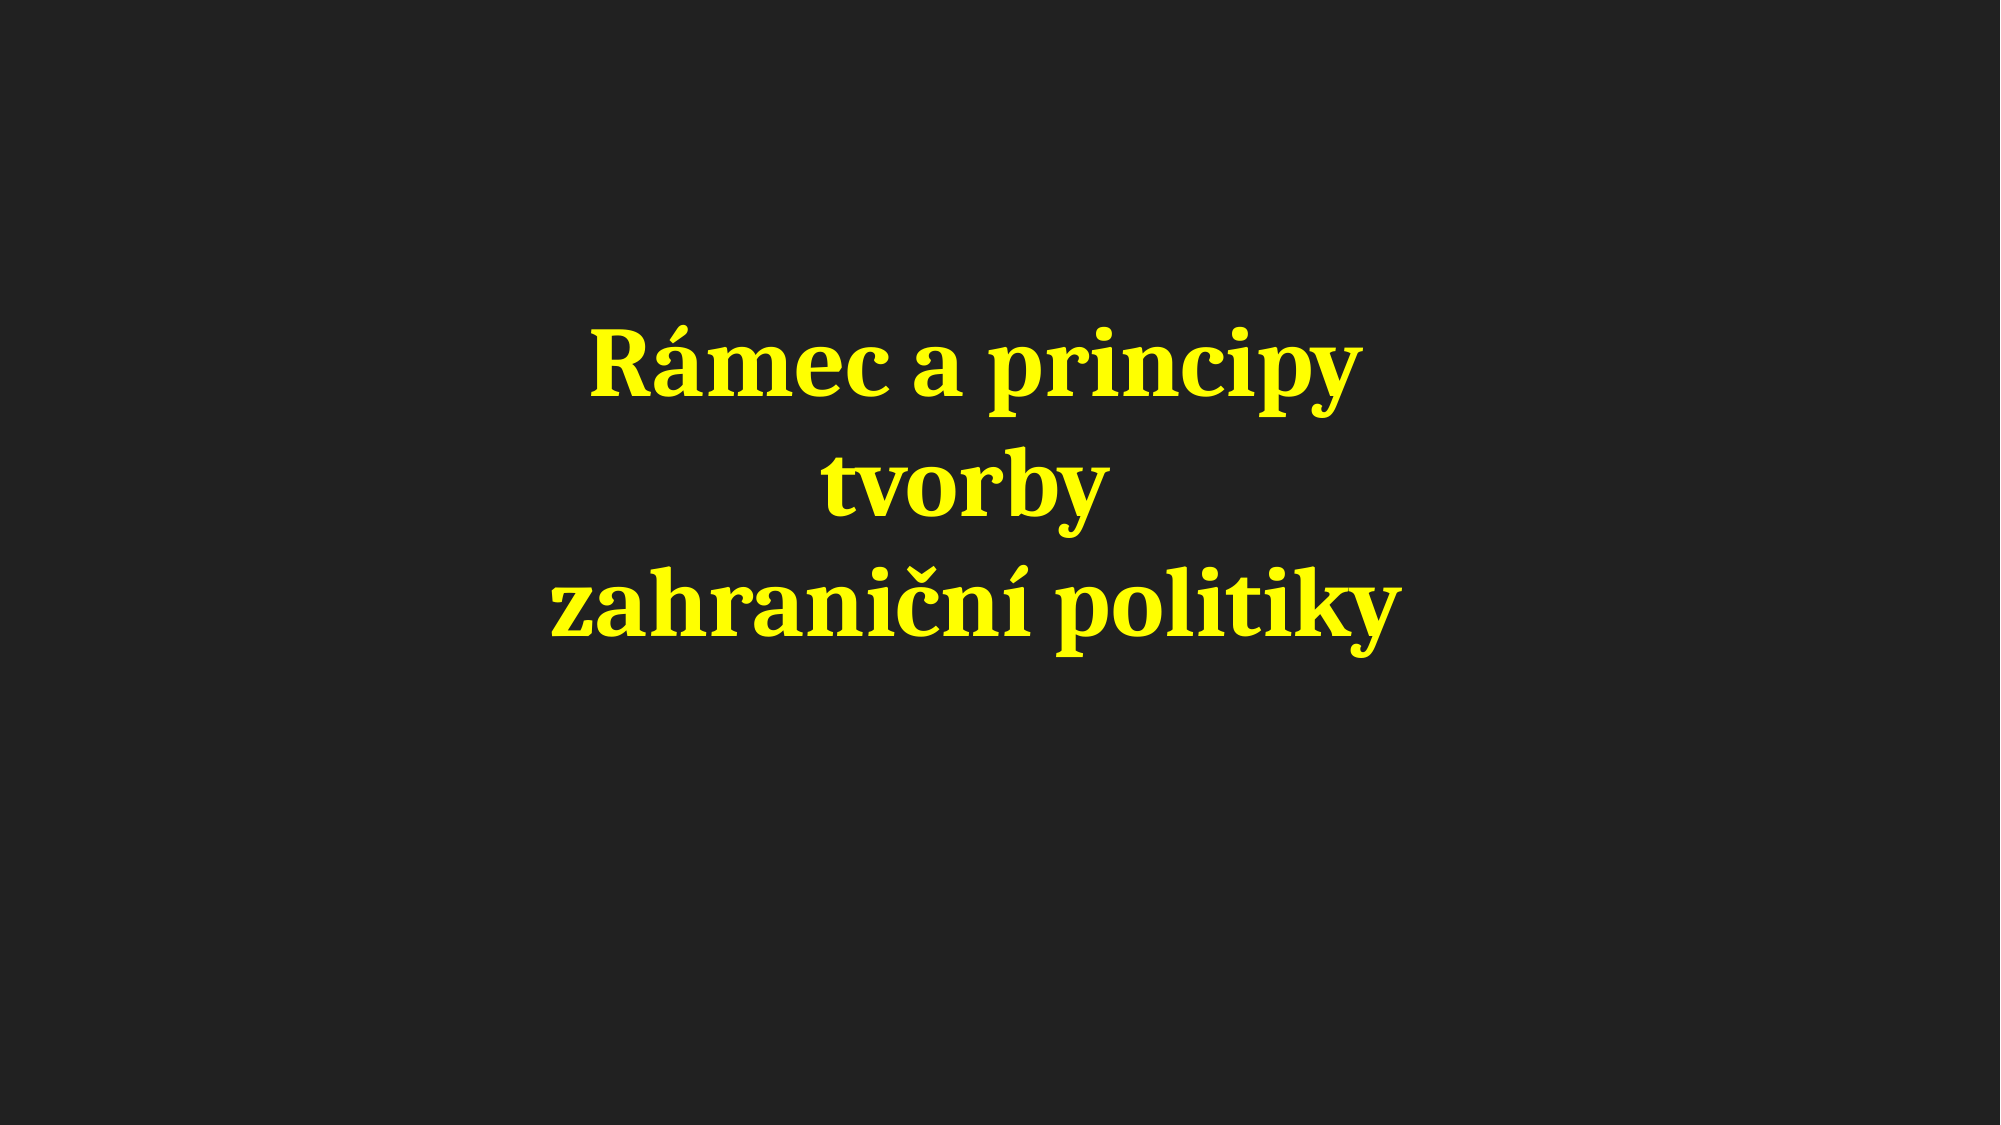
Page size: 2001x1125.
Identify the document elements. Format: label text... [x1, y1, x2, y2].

text_box Rámec a principy tvorby zahraniční politiky [511, 288, 1442, 668]
